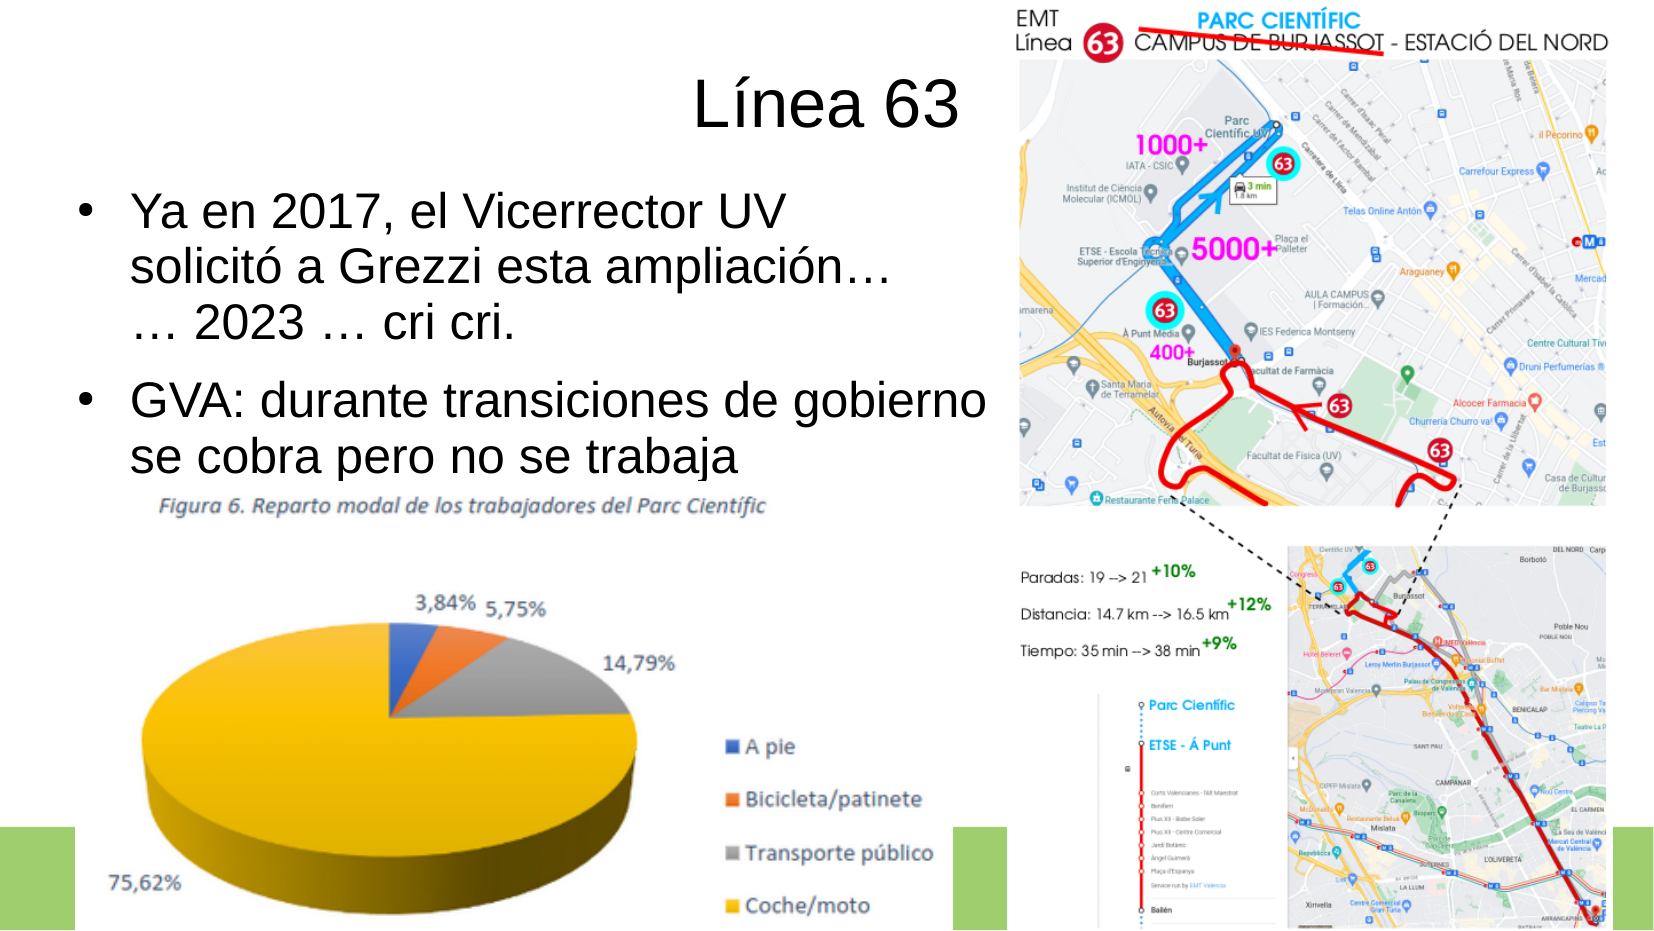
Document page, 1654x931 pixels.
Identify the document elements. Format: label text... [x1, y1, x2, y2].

picture [1007, 0, 1613, 931]
title Línea 63 [88, 29, 1007, 178]
list Ya en 2017, el Vicerrector UV solicitó a Grezzi esta ampliación… … 2023 … cri cri. GVA: durante transiciones de gobierno se cobra pero no se trabaja [59, 183, 1007, 715]
picture [75, 481, 953, 931]
